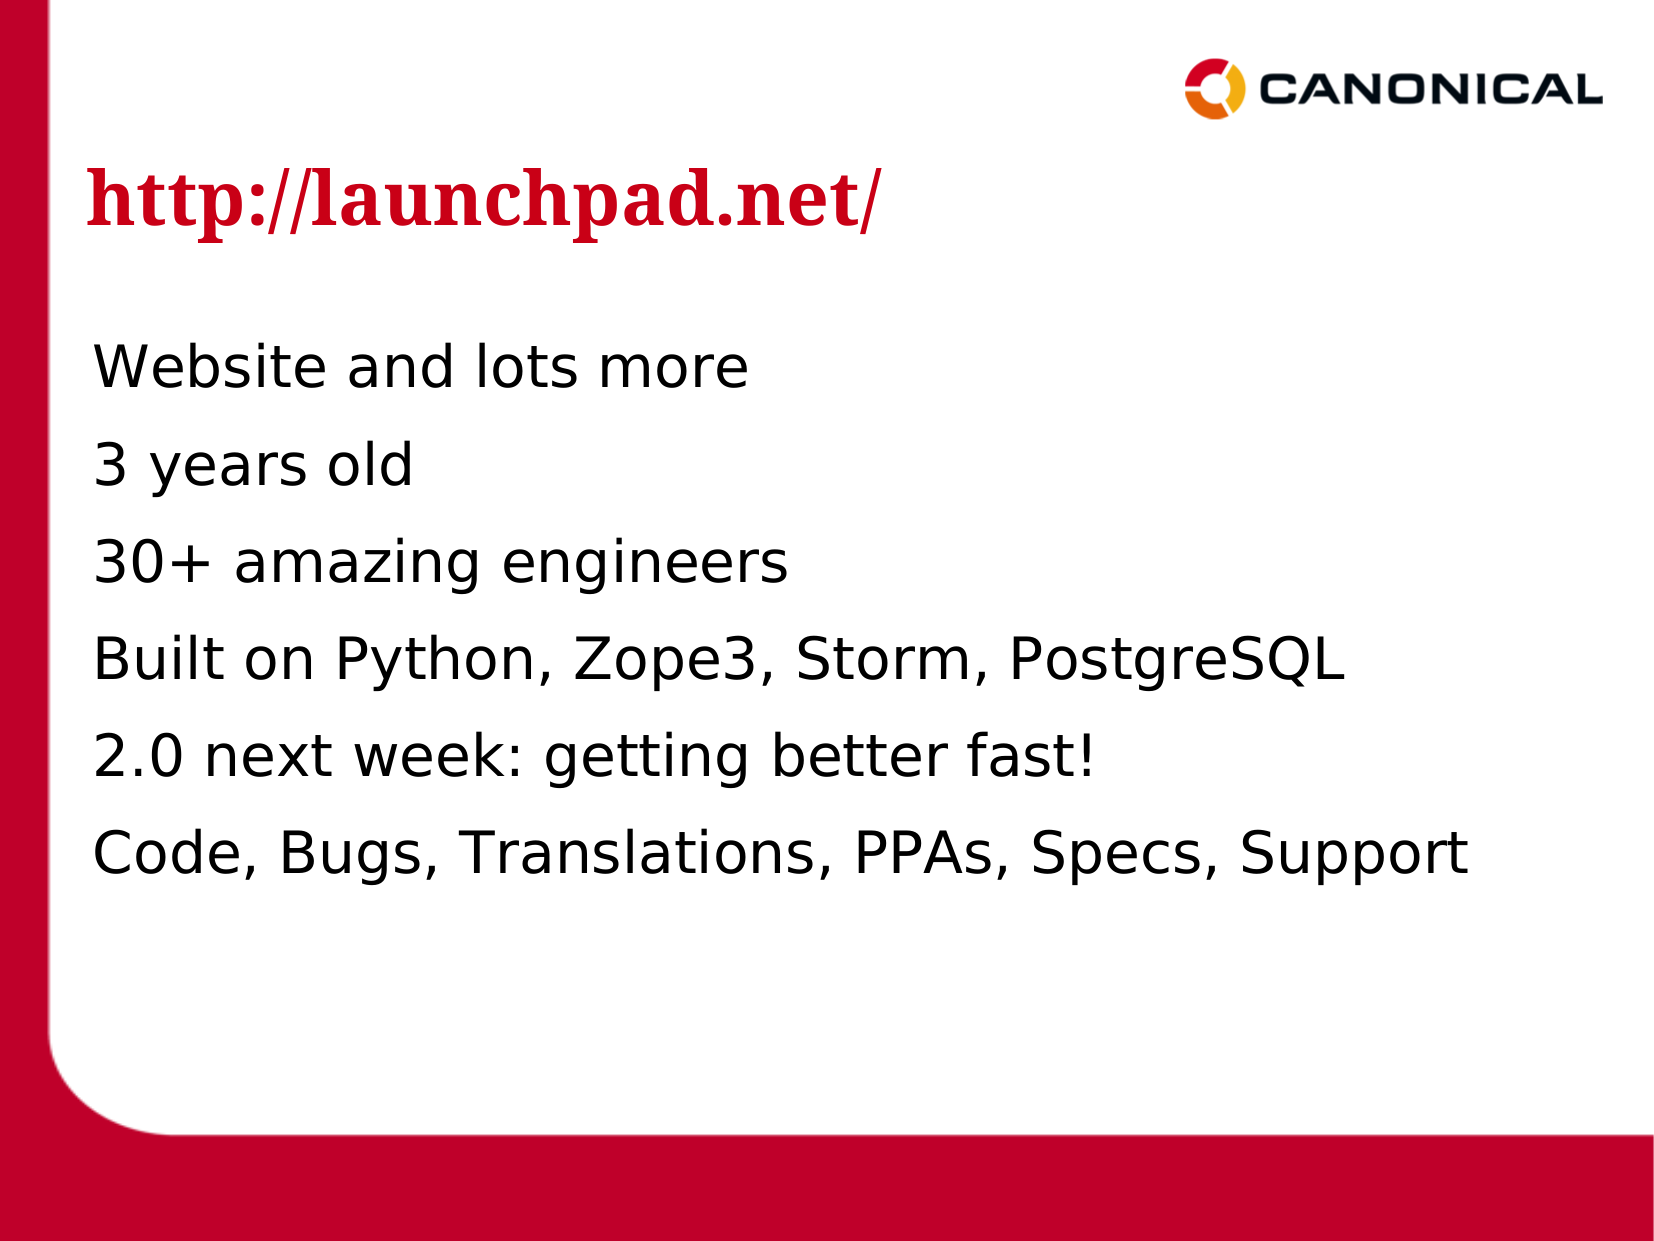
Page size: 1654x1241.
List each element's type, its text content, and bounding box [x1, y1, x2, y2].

list Website and lots more 3 years old 30+ amazing engineers Built on Python, Zope3, Storm, PostgreSQL 2.0 next week: getting better fast! Code, Bugs, Translations, PPAs, Specs, Support [75, 333, 1564, 1132]
picture [0, 0, 1654, 1241]
title http://launchpad.net/ [86, 112, 1576, 280]
